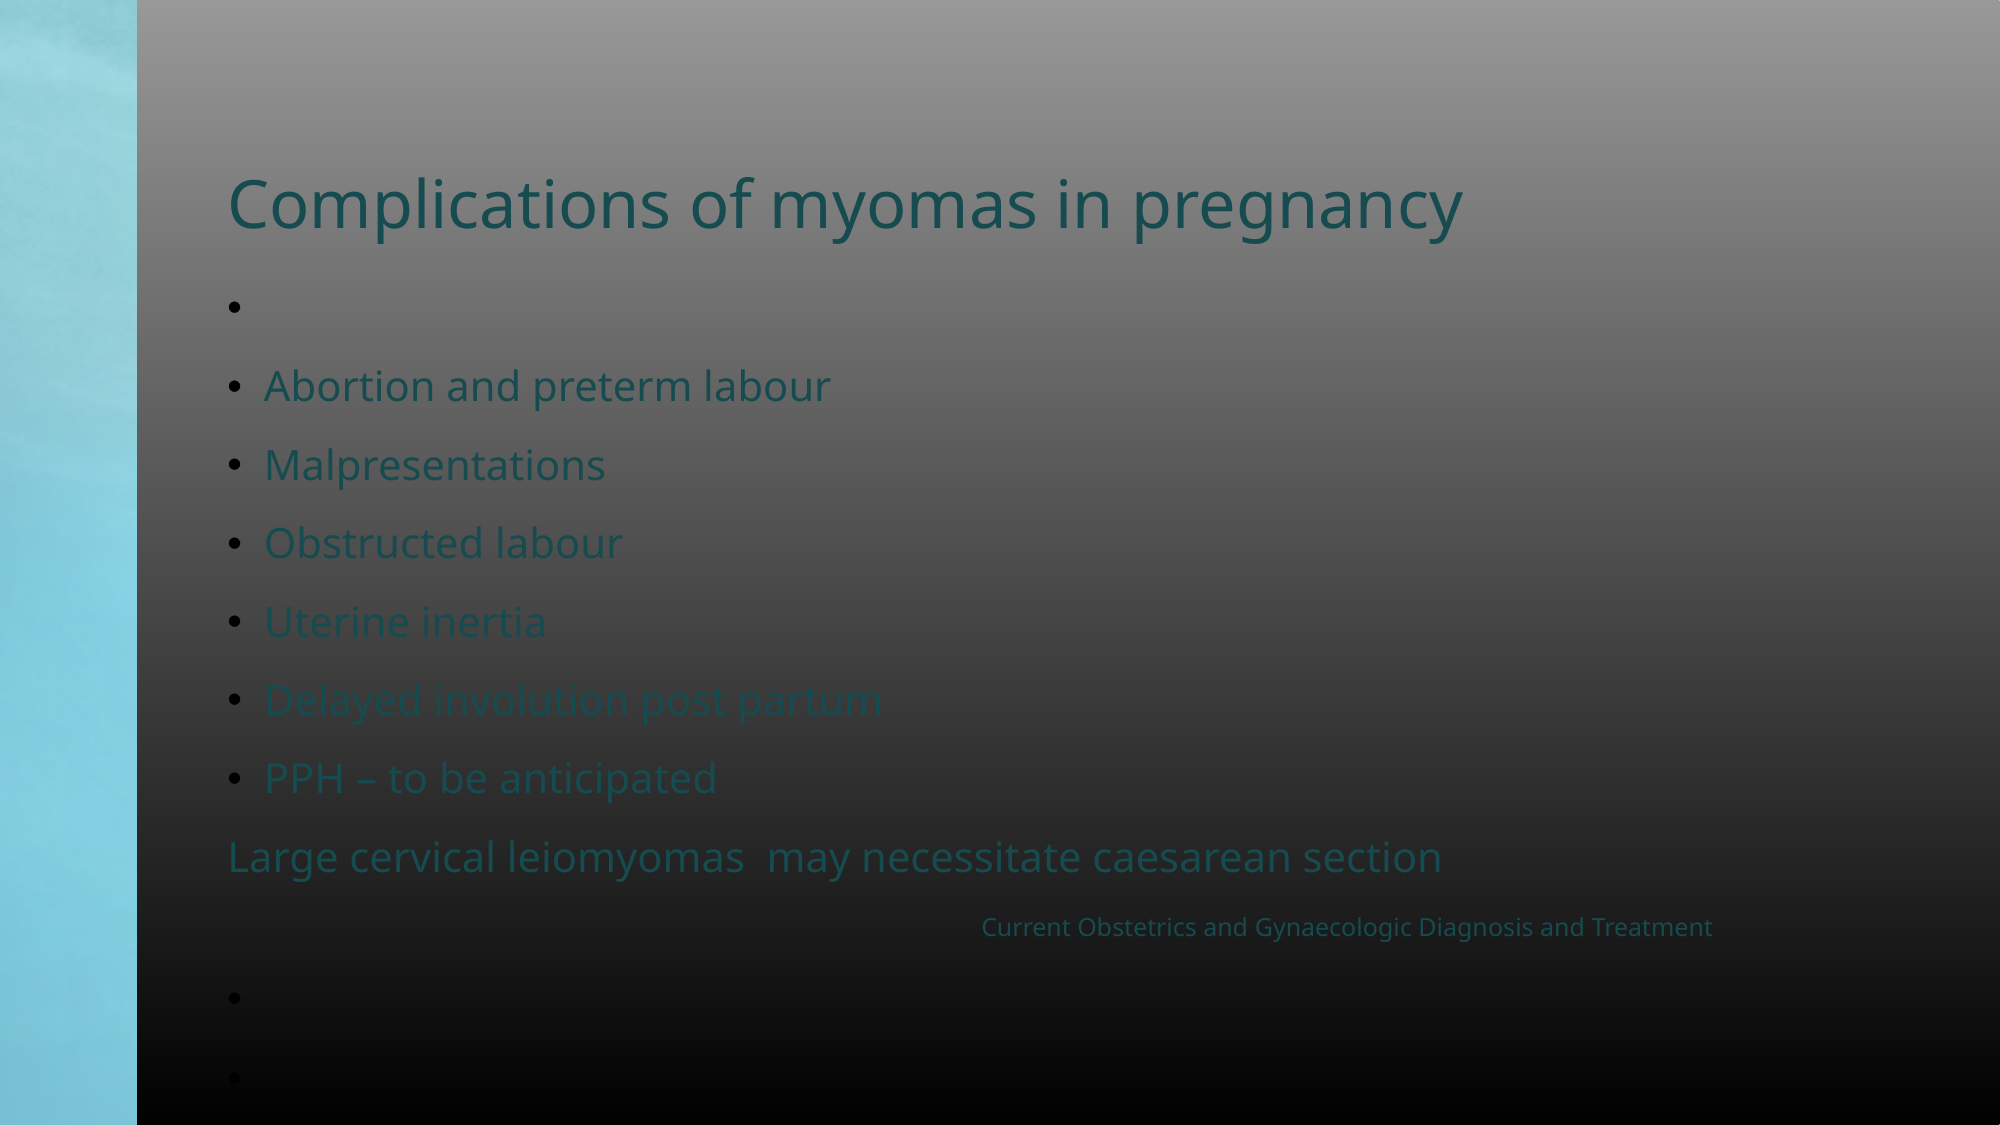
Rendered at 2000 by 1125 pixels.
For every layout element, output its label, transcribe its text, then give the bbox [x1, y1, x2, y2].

list Abortion and preterm labour Malpresentations Obstructed labour Uterine inertia Delayed involution post partum PPH – to be anticipated Large cervical leiomyomas may necessitate caesarean section Current Obstetrics and Gynaecologic Diagnosis and Treatment [212, 275, 1788, 1013]
title Complications of myomas in pregnancy [212, 62, 1788, 250]
